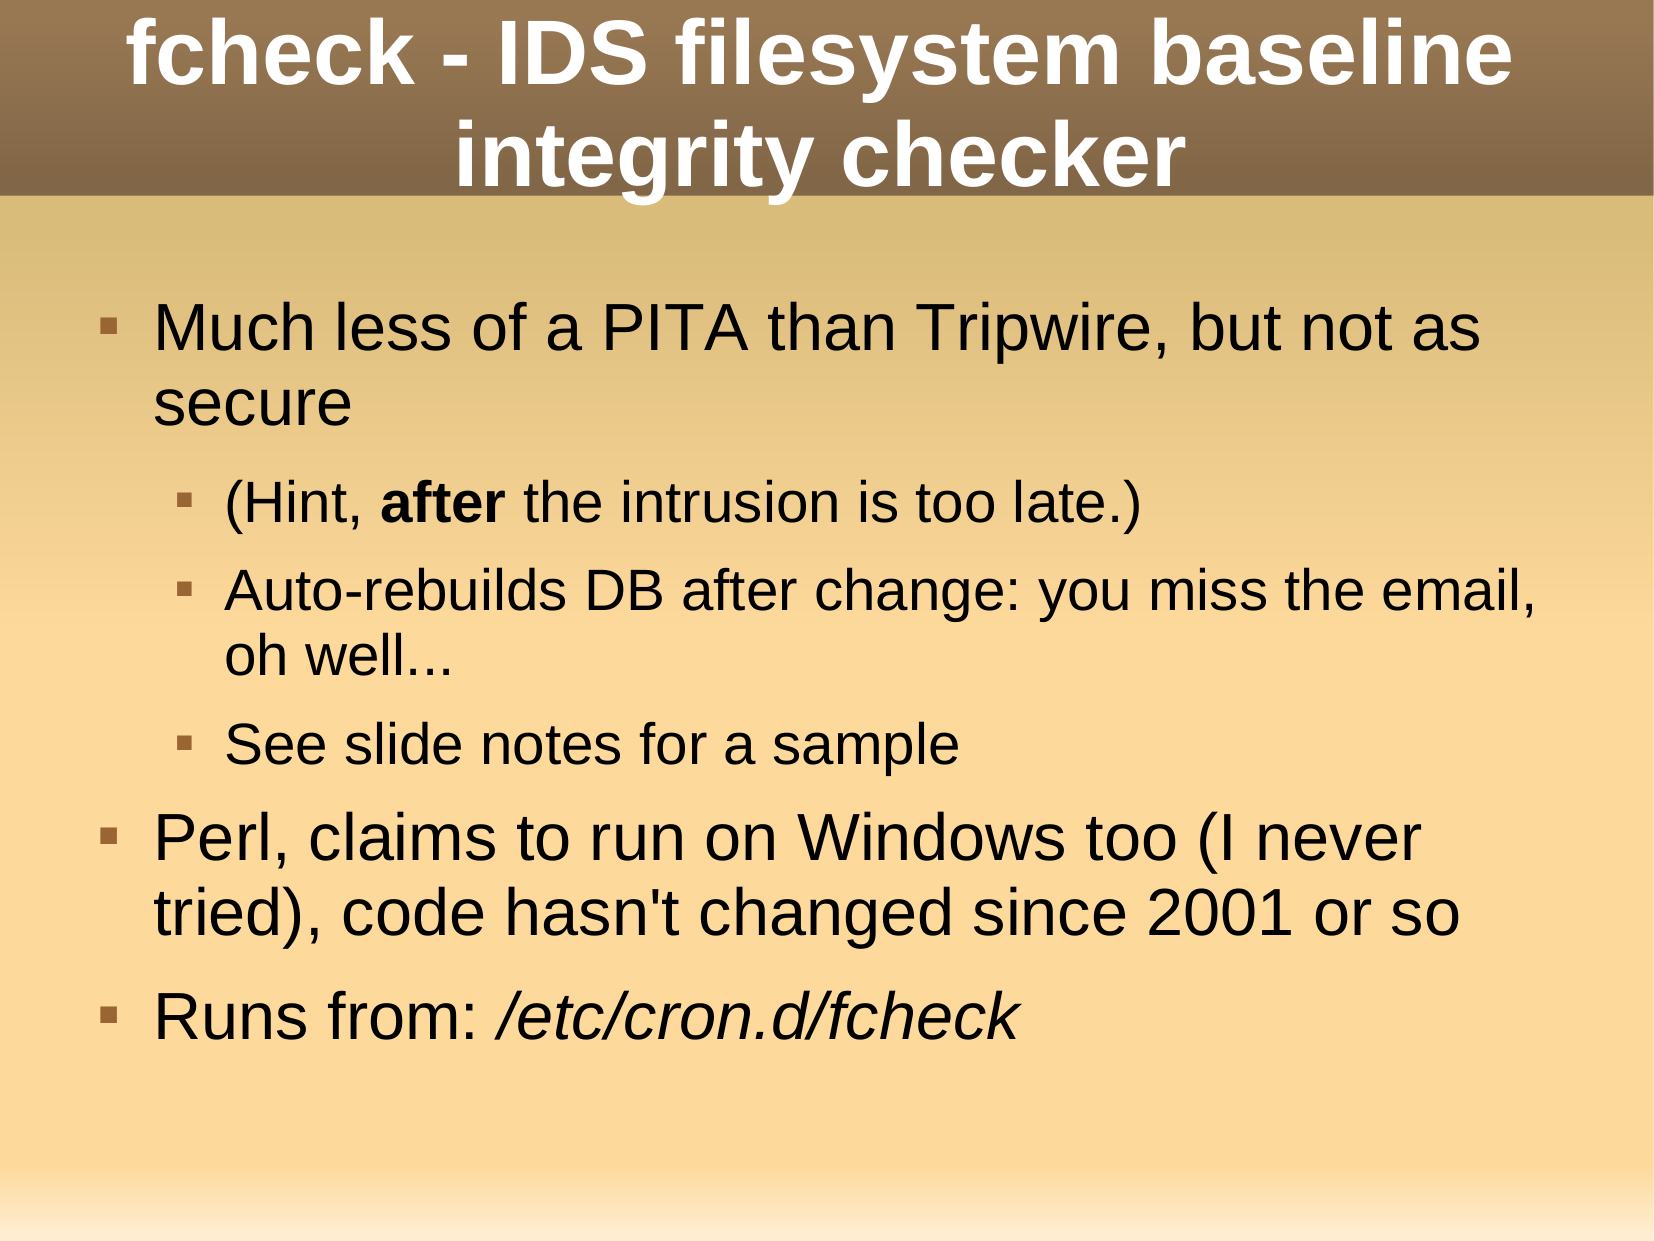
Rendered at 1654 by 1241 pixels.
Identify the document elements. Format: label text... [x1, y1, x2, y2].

title fcheck - IDS filesystem baseline integrity checker [76, 1, 1565, 207]
picture [0, 0, 1654, 1241]
list Much less of a PITA than Tripwire, but not as secure (Hint, after the intrusion is too late.) Auto-rebuilds DB after change: you miss the email, oh well... See slide notes for a sample Perl, claims to run on Windows too (I never tried), code hasn't changed since 2001 or so Runs from: /etc/cron.d/fcheck [82, 290, 1571, 1094]
